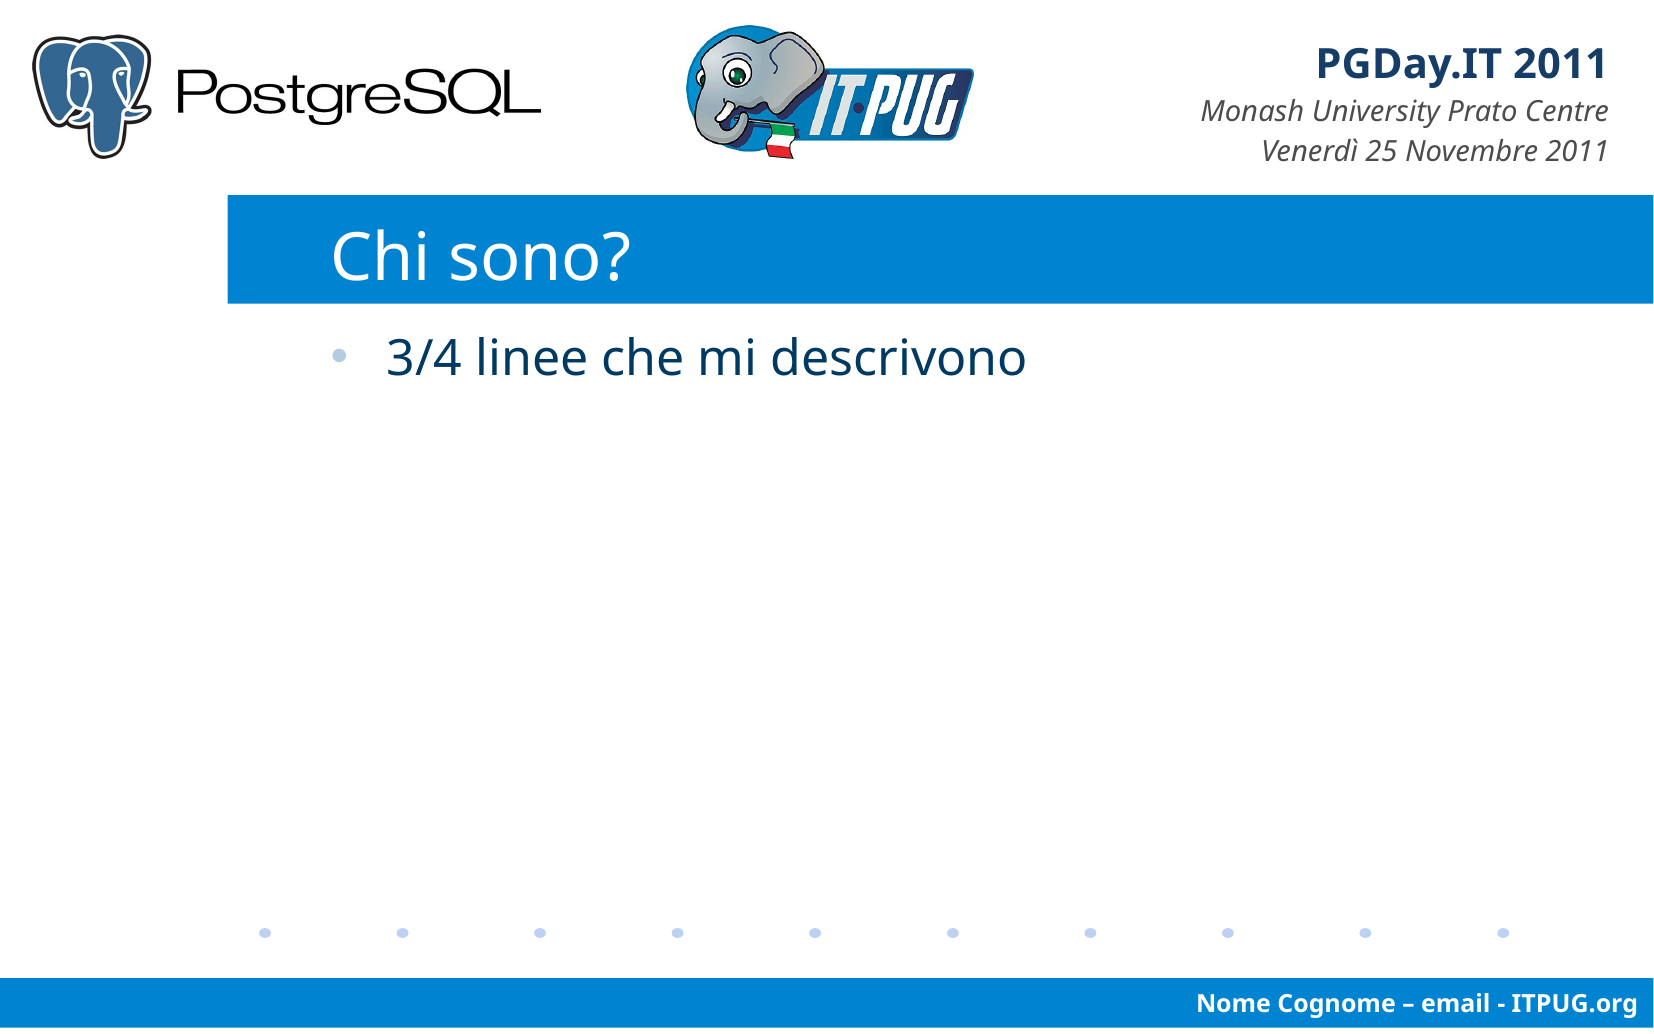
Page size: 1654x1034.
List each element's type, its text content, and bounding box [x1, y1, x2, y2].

picture [686, 25, 974, 159]
picture [686, 25, 744, 83]
list 3/4 linee che mi descrivono [330, 321, 1626, 916]
title Chi sono? [330, 206, 1654, 304]
picture [32, 34, 541, 159]
